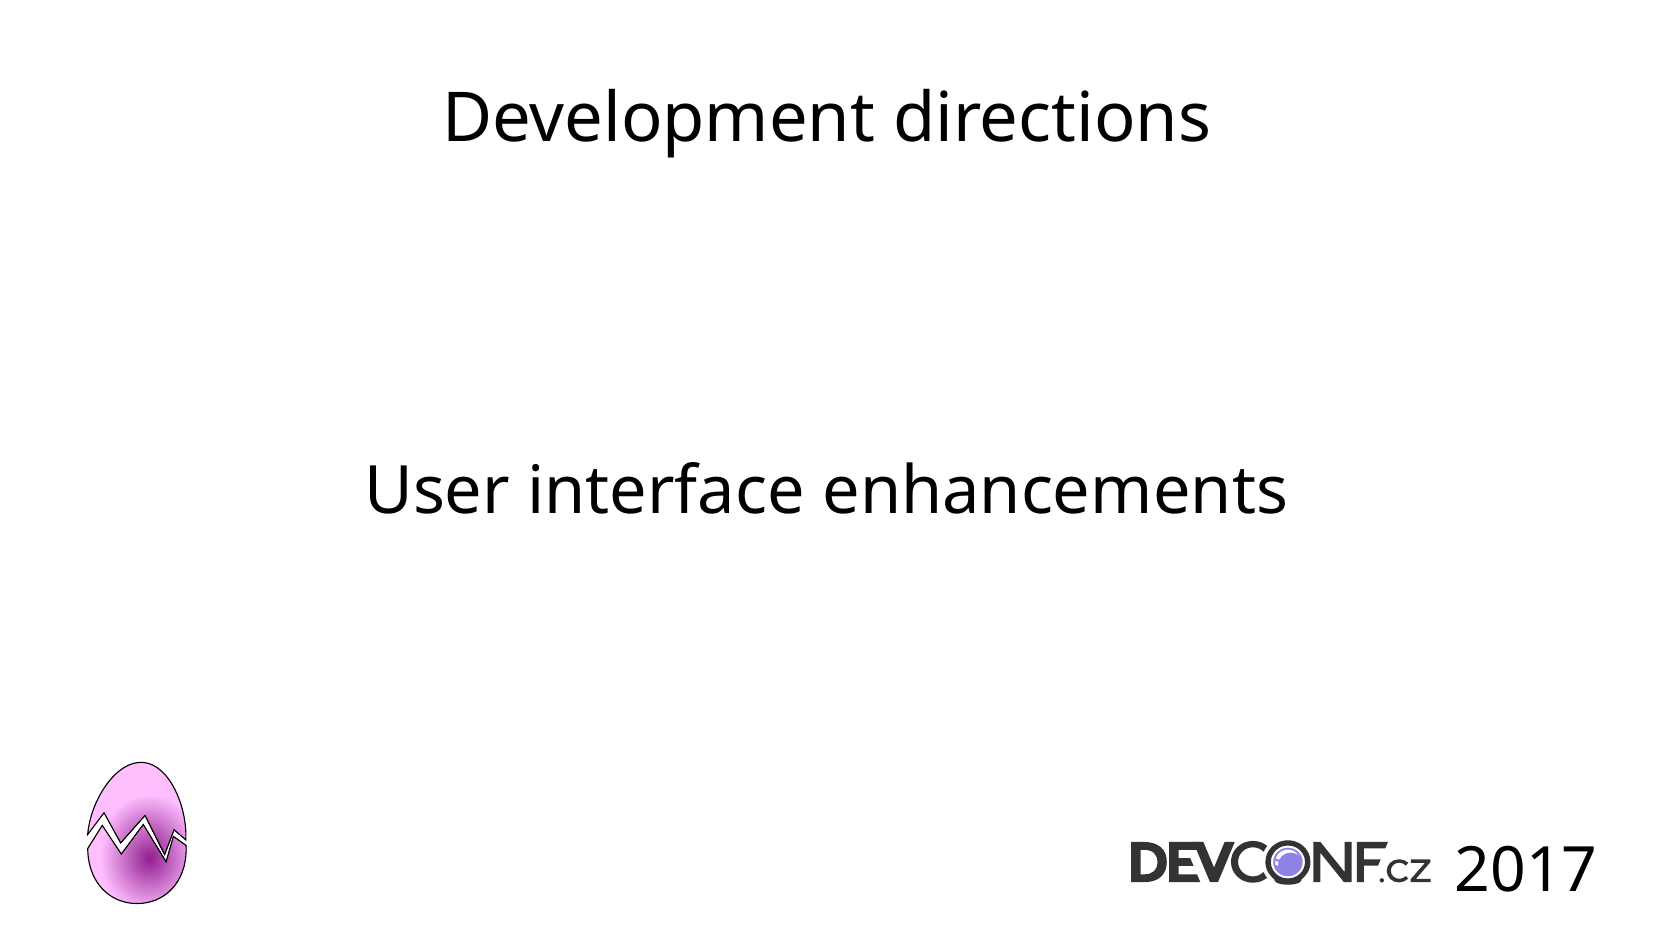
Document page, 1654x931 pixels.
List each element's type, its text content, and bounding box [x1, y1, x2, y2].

title Development directions [82, 37, 1571, 193]
subtitle User interface enhancements [82, 217, 1571, 758]
